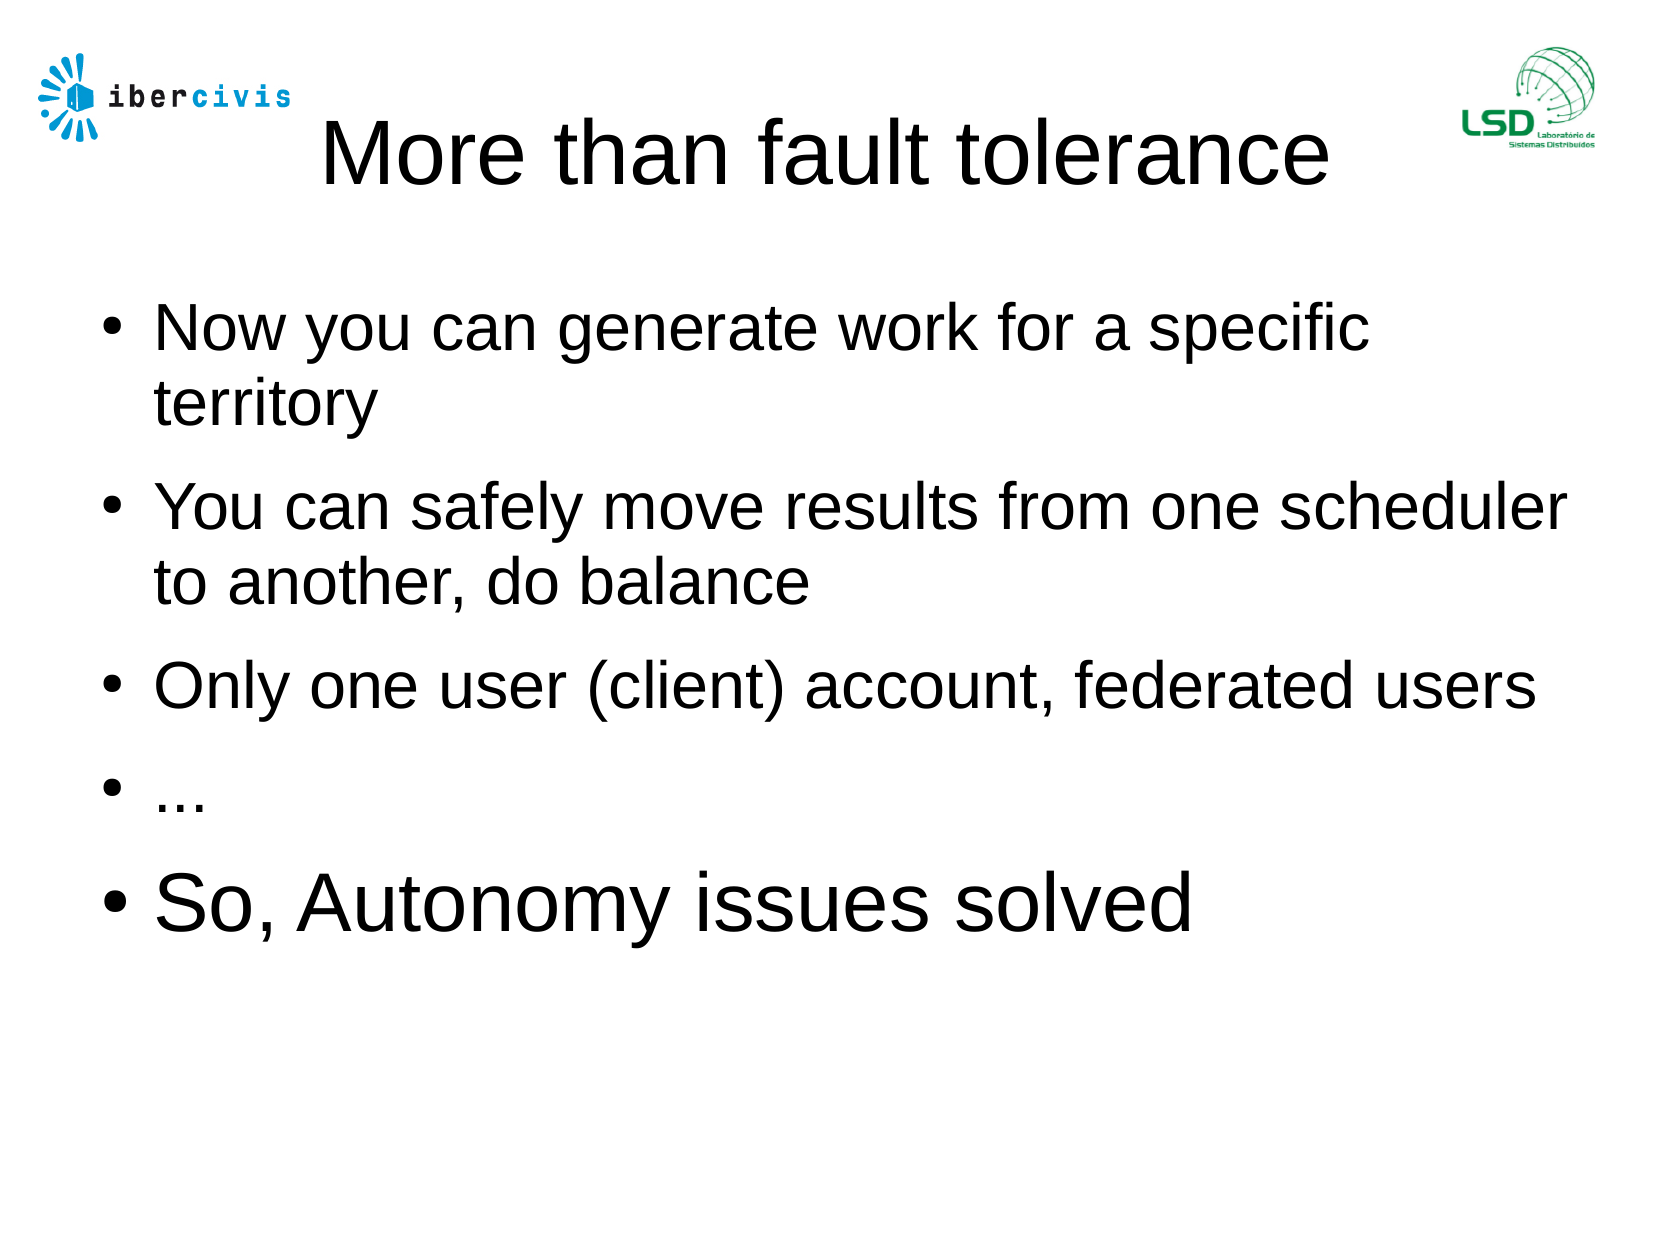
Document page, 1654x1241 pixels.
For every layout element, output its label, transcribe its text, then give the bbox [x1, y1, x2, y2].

title More than fault tolerance [82, 49, 1571, 257]
picture [38, 53, 290, 142]
picture [1461, 45, 1595, 148]
list Now you can generate work for a specific territory You can safely move results from one scheduler to another, do balance Only one user (client) account, federated users ... So, Autonomy issues solved [82, 290, 1571, 1109]
